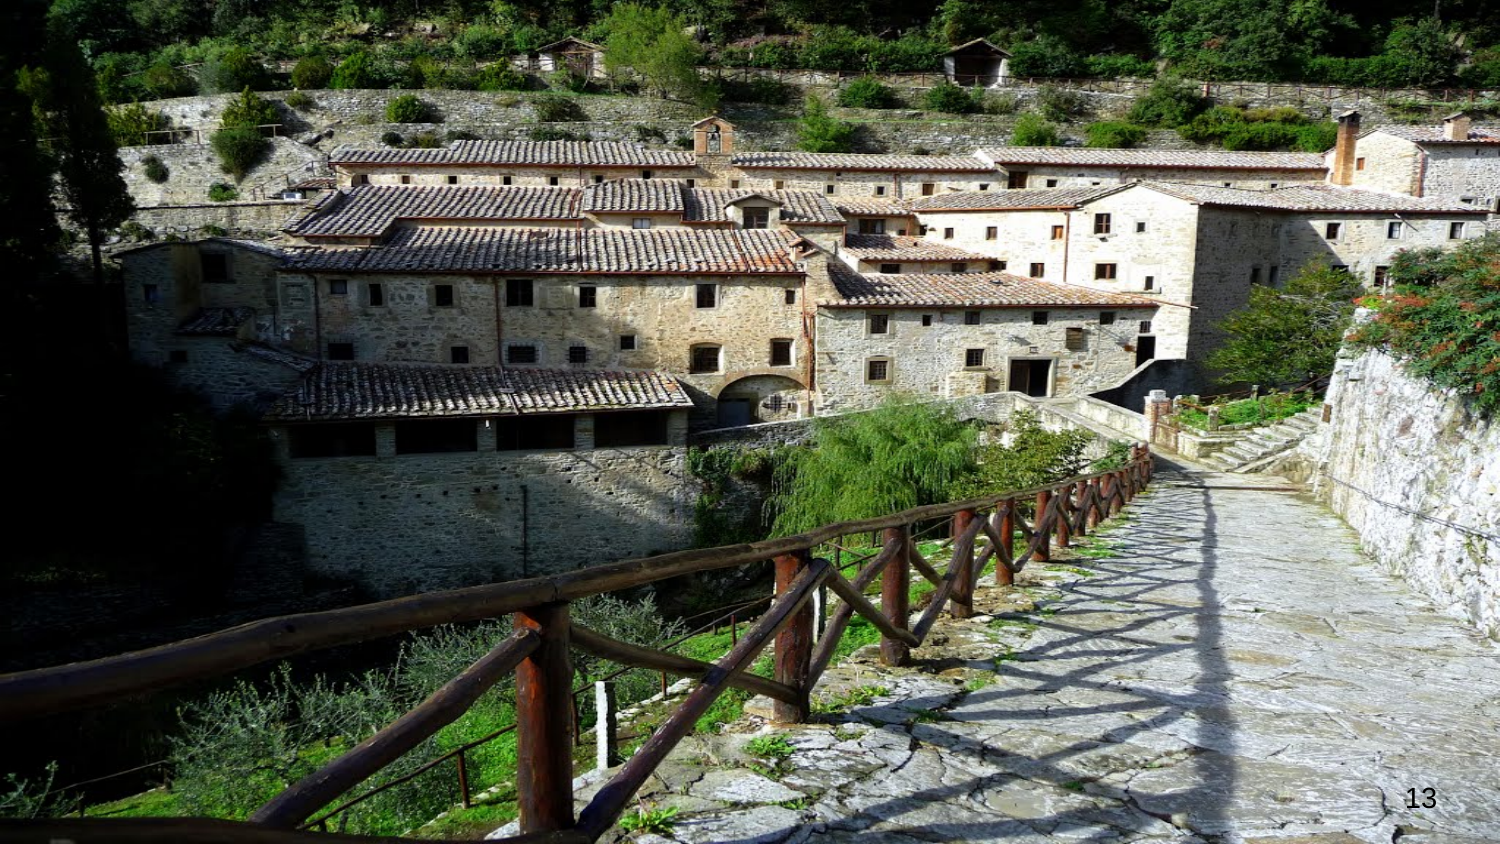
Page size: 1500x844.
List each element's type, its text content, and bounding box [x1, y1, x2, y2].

picture [0, 0, 1500, 844]
slide_number 18 [1389, 764, 1480, 830]
